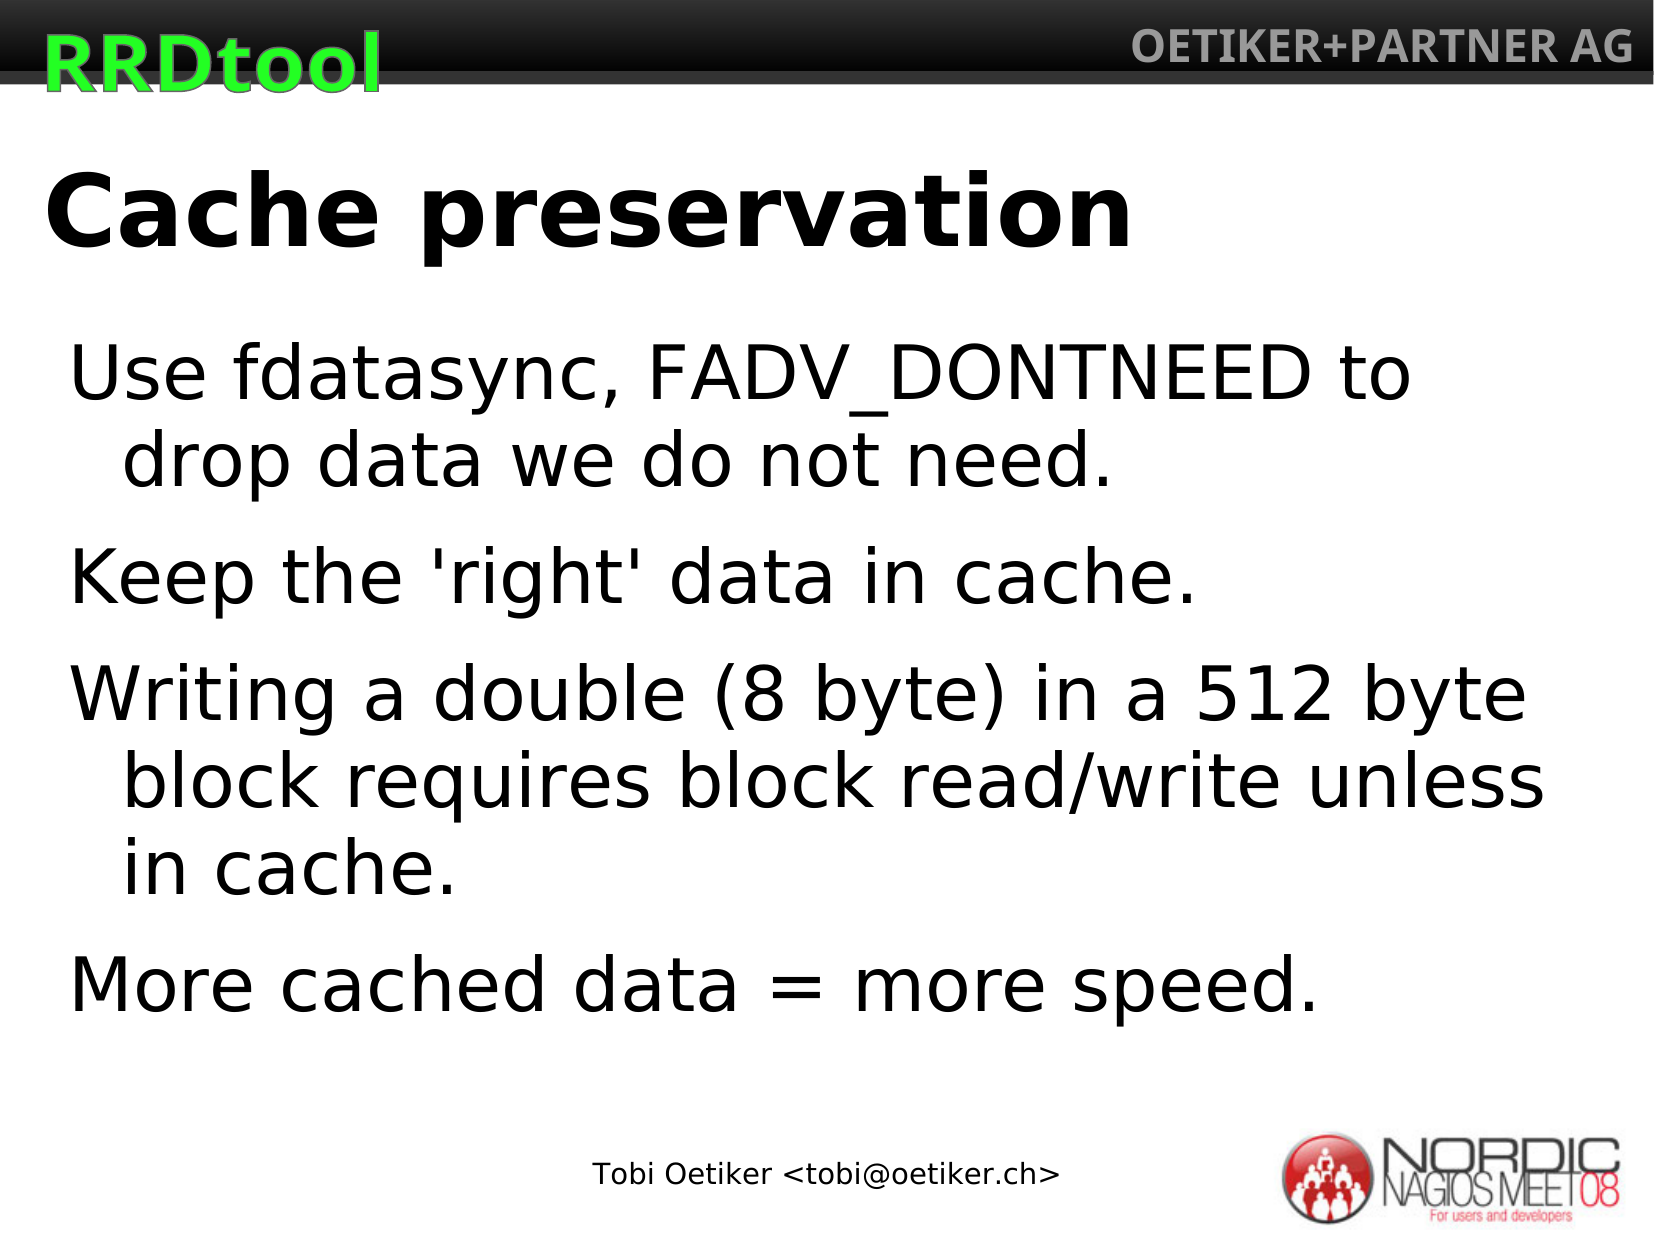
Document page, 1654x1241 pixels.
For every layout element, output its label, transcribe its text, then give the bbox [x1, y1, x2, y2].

list Use fdatasync, FADV_DONTNEED to drop data we do not need. Keep the 'right' data in cache. Writing a double (8 byte) in a 512 byte block requires block read/write unless in cache. More cached data = more speed. [50, 329, 1571, 1099]
title Cache preservation [43, 137, 1582, 287]
picture [1262, 1116, 1654, 1241]
